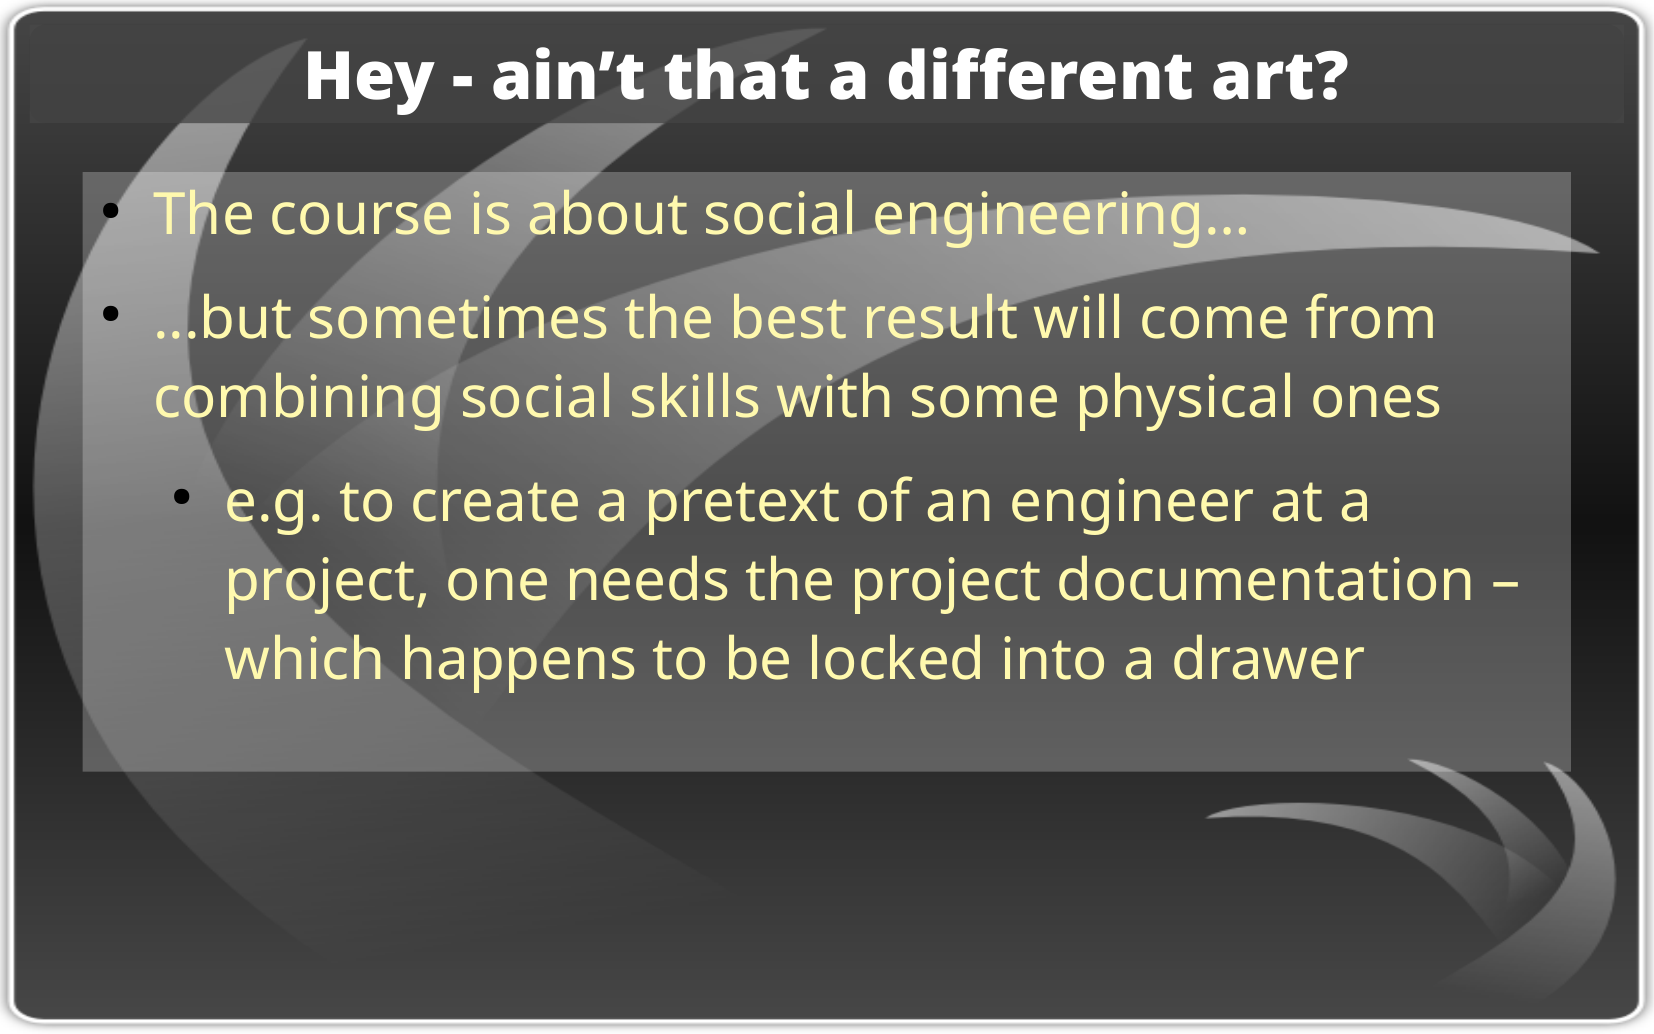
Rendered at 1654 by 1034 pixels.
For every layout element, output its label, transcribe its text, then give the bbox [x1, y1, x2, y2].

picture [0, 0, 1654, 1034]
title Hey - ain’t that a different art? [29, 24, 1625, 124]
list The course is about social engineering… ...but sometimes the best result will come from combining social skills with some physical ones e.g. to create a pretext of an engineer at a project, one needs the project documentation – which happens to be locked into a drawer [82, 172, 1571, 772]
